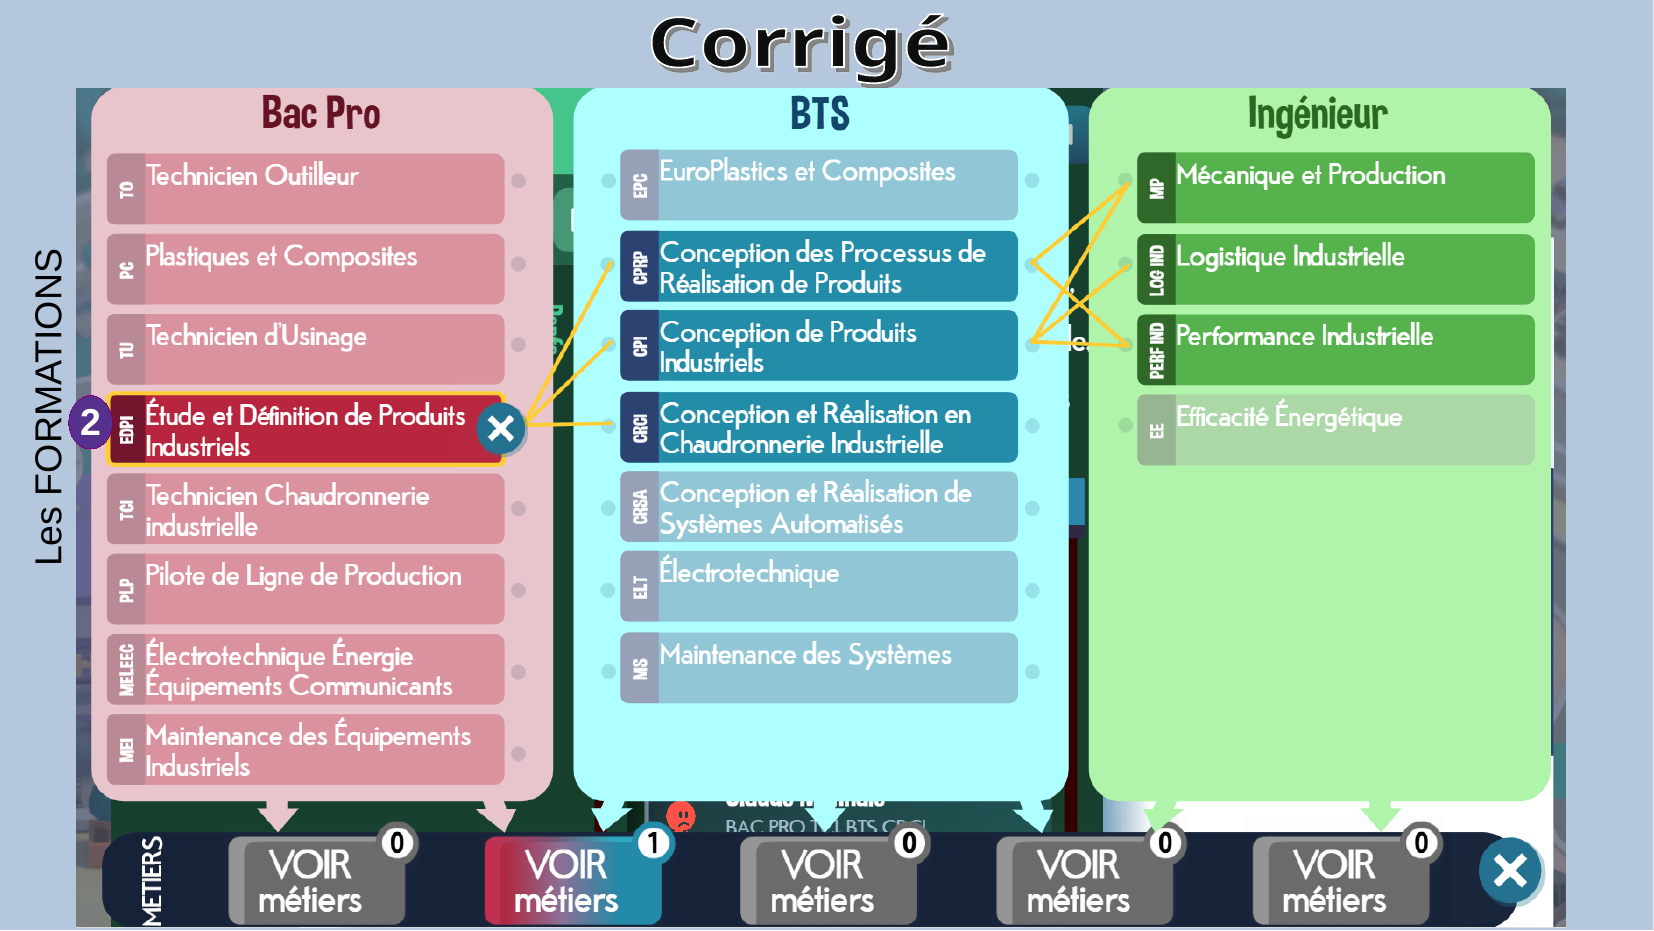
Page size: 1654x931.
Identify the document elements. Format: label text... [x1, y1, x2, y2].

text_box Corrigé [757, 28, 787, 67]
picture [76, 88, 1566, 928]
text_box Les FORMATIONS [19, 124, 91, 582]
text_box Corrigé [919, 14, 944, 26]
text_box 2 [68, 395, 113, 449]
text_box Corrigé [906, 28, 949, 68]
text_box Corrigé [854, 28, 897, 84]
text_box Corrigé [794, 28, 824, 67]
text_box Corrigé [651, 17, 697, 68]
text_box Corrigé [831, 14, 845, 25]
text_box Corrigé [703, 28, 747, 68]
text_box Corrigé [831, 29, 845, 67]
